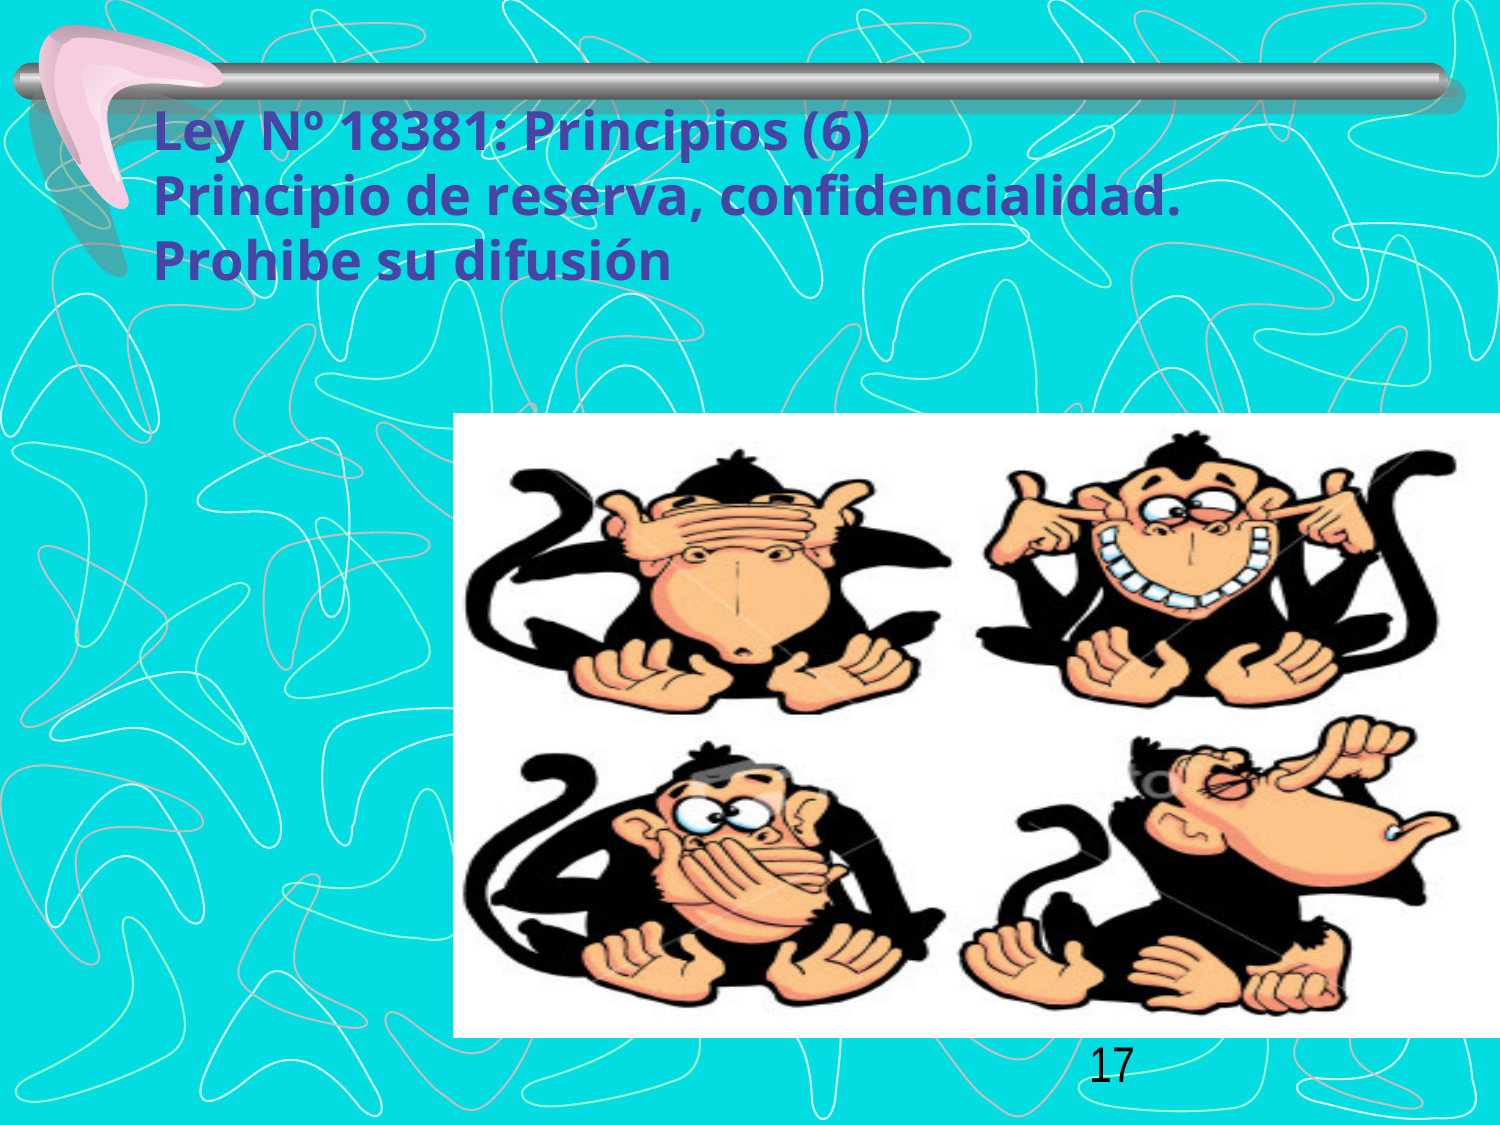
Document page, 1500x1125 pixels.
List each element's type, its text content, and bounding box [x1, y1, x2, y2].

list [249, 324, 1176, 1038]
title Ley Nº 18381: Principios (6) Principio de reserva, confidencialidad. Prohibe su difusión [137, 88, 1388, 299]
picture [453, 413, 1500, 1038]
